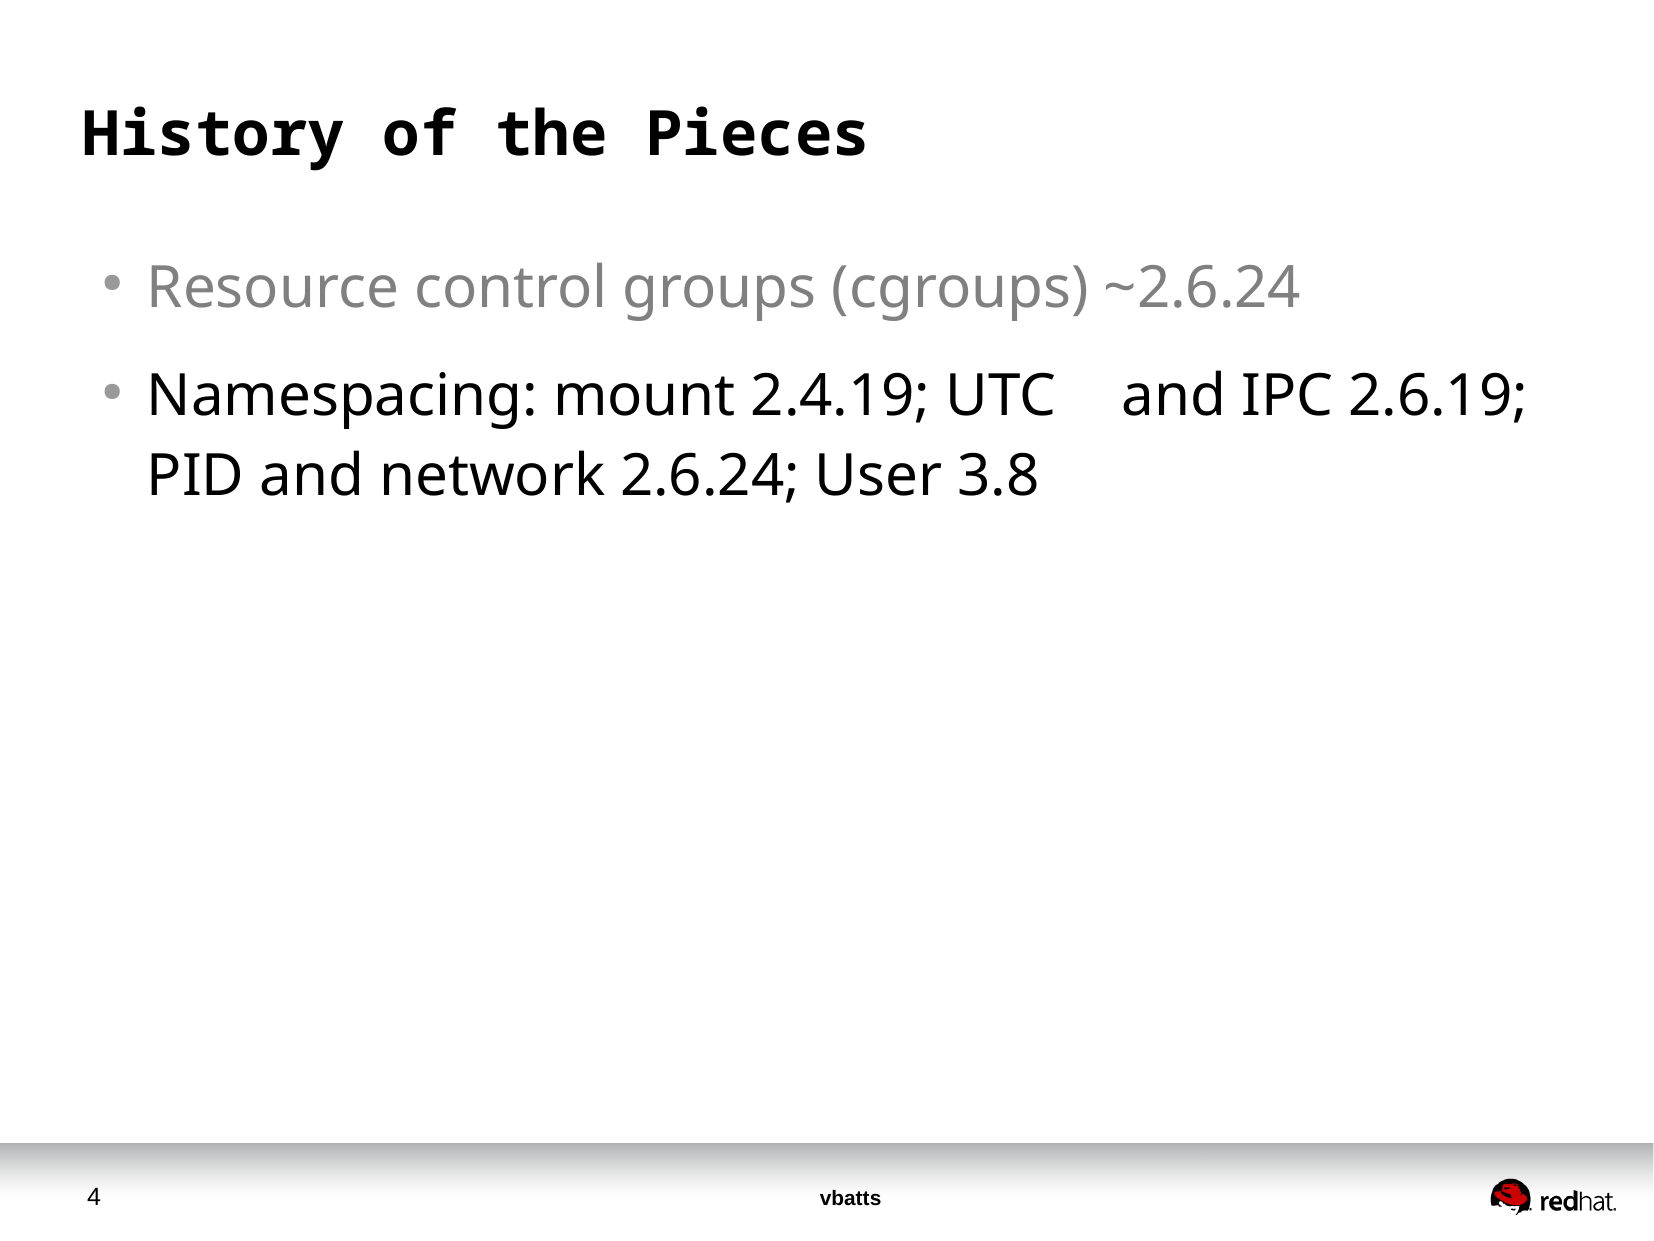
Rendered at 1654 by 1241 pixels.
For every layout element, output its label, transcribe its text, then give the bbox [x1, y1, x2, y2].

picture [0, 1143, 1654, 1241]
list Resource control groups (cgroups) ~2.6.24 Namespacing: mount 2.4.19; UTC and IPC 2.6.19; PID and network 2.6.24; User 3.8 [86, 244, 1576, 1039]
title History of the Pieces [82, 37, 1571, 226]
